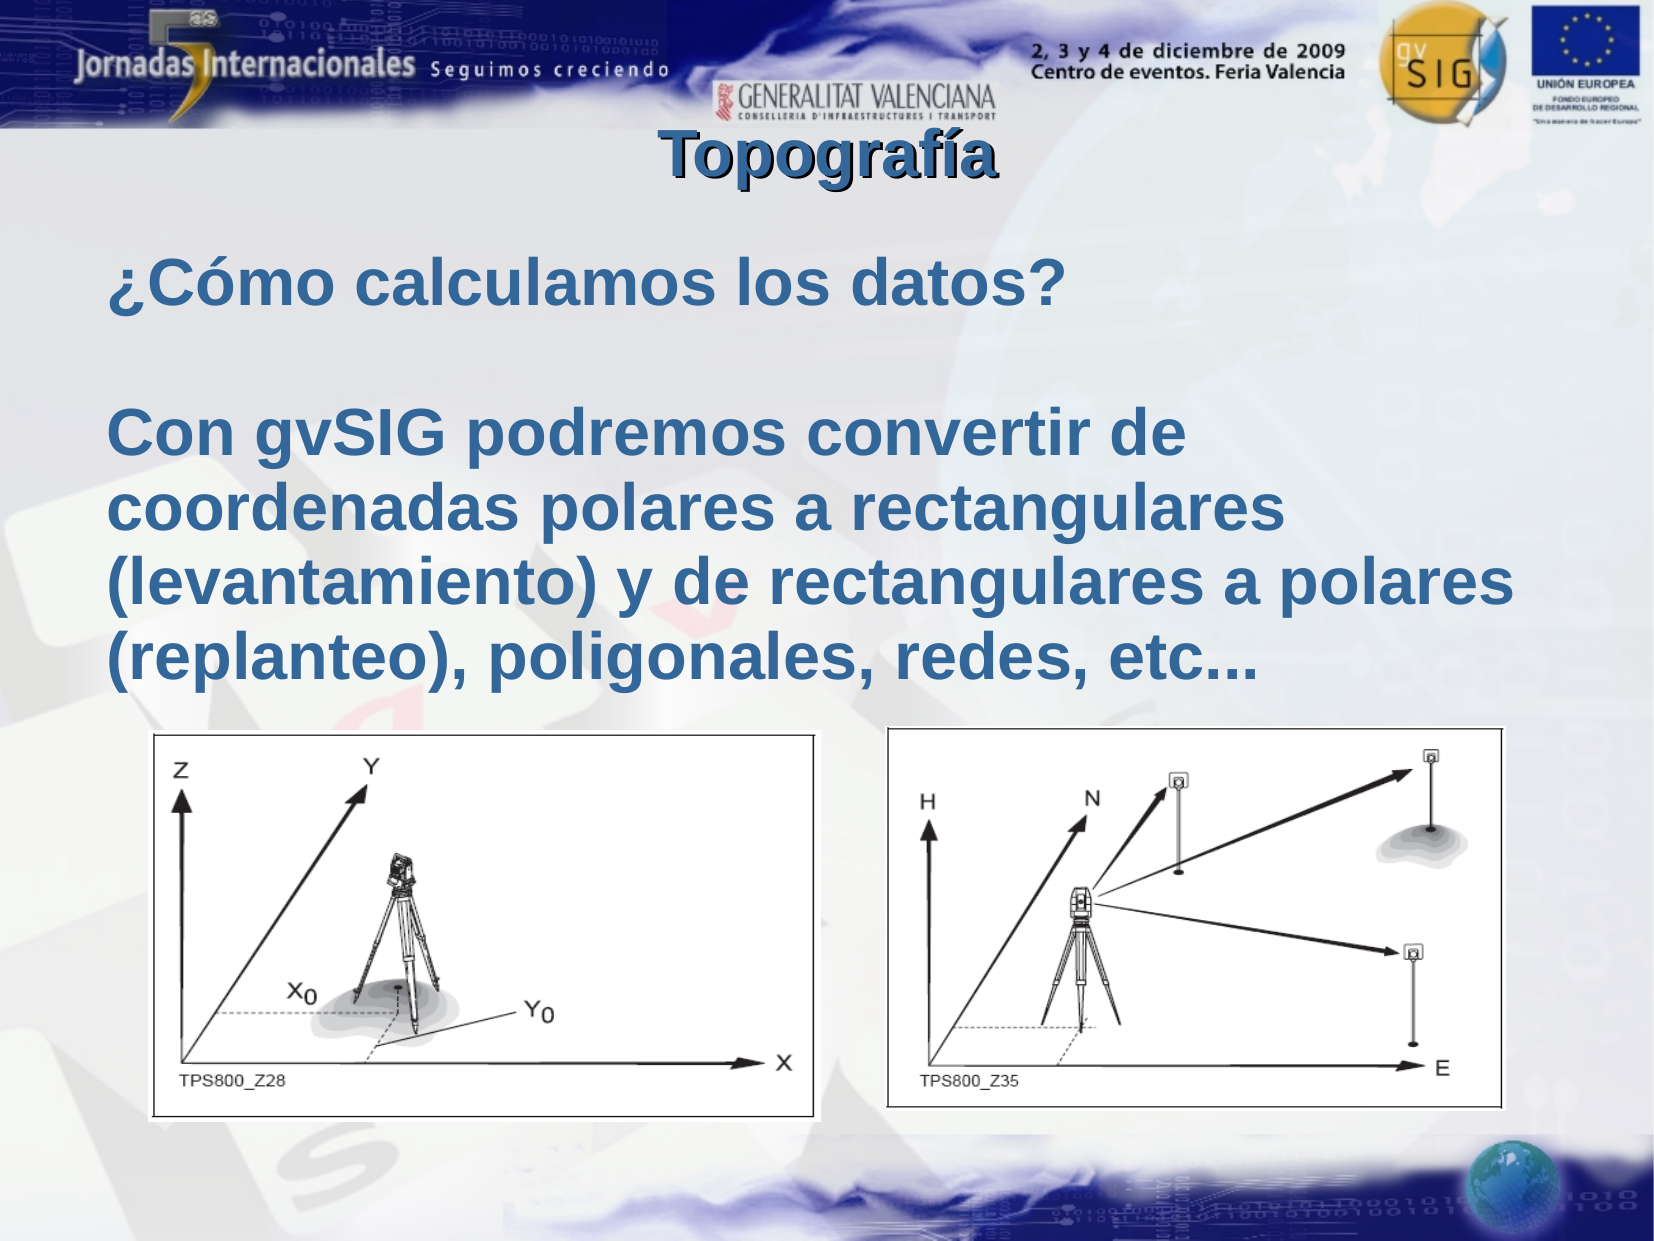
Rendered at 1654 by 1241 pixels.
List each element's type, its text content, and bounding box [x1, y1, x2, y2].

text_box ¿Cómo calculamos los datos? Con gvSIG podremos convertir de coordenadas polares a rectangulares (levantamiento) y de rectangulares a polares (replanteo), poligonales, redes, etc... [106, 245, 1595, 928]
picture [0, 0, 1654, 1241]
title Topografía [82, 56, 1571, 250]
